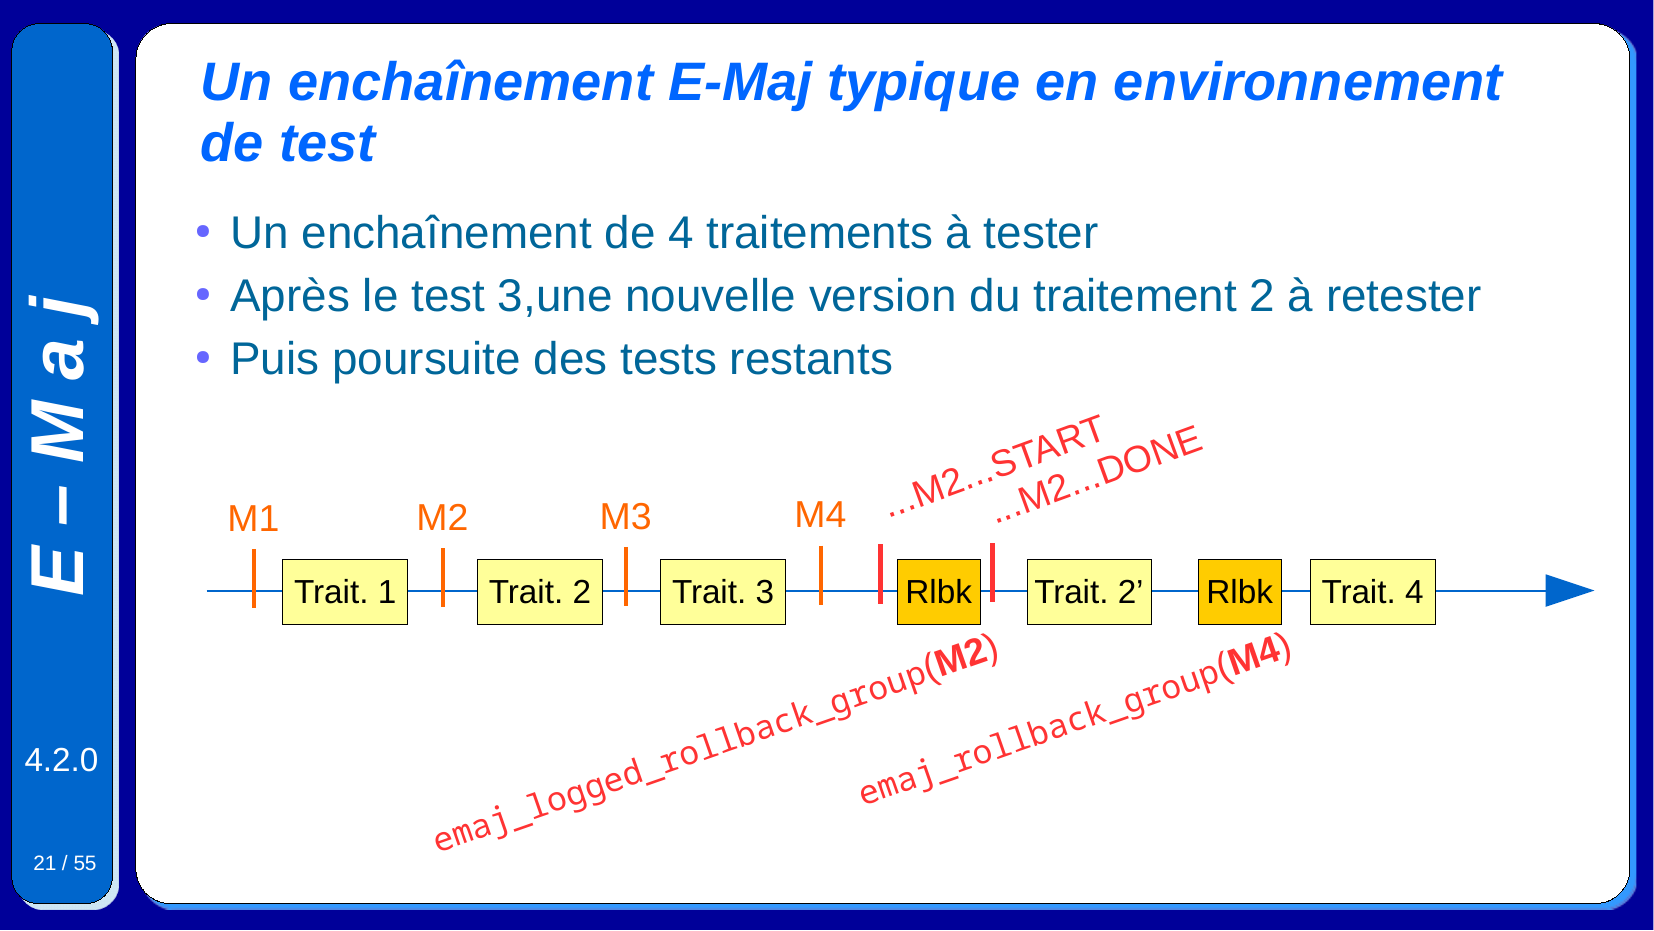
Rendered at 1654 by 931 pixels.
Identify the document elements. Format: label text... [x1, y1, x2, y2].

text_box ...M2...START [860, 394, 1123, 539]
title Un enchaînement E-Maj typique en environnement de test [200, 34, 1575, 191]
text_box Trait. 1 [282, 559, 408, 625]
text_box M2 [401, 488, 484, 546]
text_box Trait. 3 [660, 559, 786, 625]
text_box emaj_rollback_group(M4) [834, 609, 1318, 837]
text_box Trait. 4 [1310, 559, 1436, 625]
text_box Trait. 2’ [1027, 559, 1152, 625]
list Un enchaînement de 4 traitements à tester Après le test 3,une nouvelle version du traitement 2 à retester Puis poursuite des tests restants [177, 206, 1587, 385]
text_box ...M2...DONE [967, 404, 1225, 545]
text_box emaj_logged_rollback_group(M2) [409, 610, 1025, 884]
text_box Rlbk [897, 559, 981, 625]
text_box M1 [212, 490, 295, 547]
text_box Trait. 2 [477, 559, 603, 625]
text_box M3 [584, 487, 667, 545]
text_box Rlbk [1198, 559, 1282, 625]
text_box M4 [779, 486, 862, 544]
